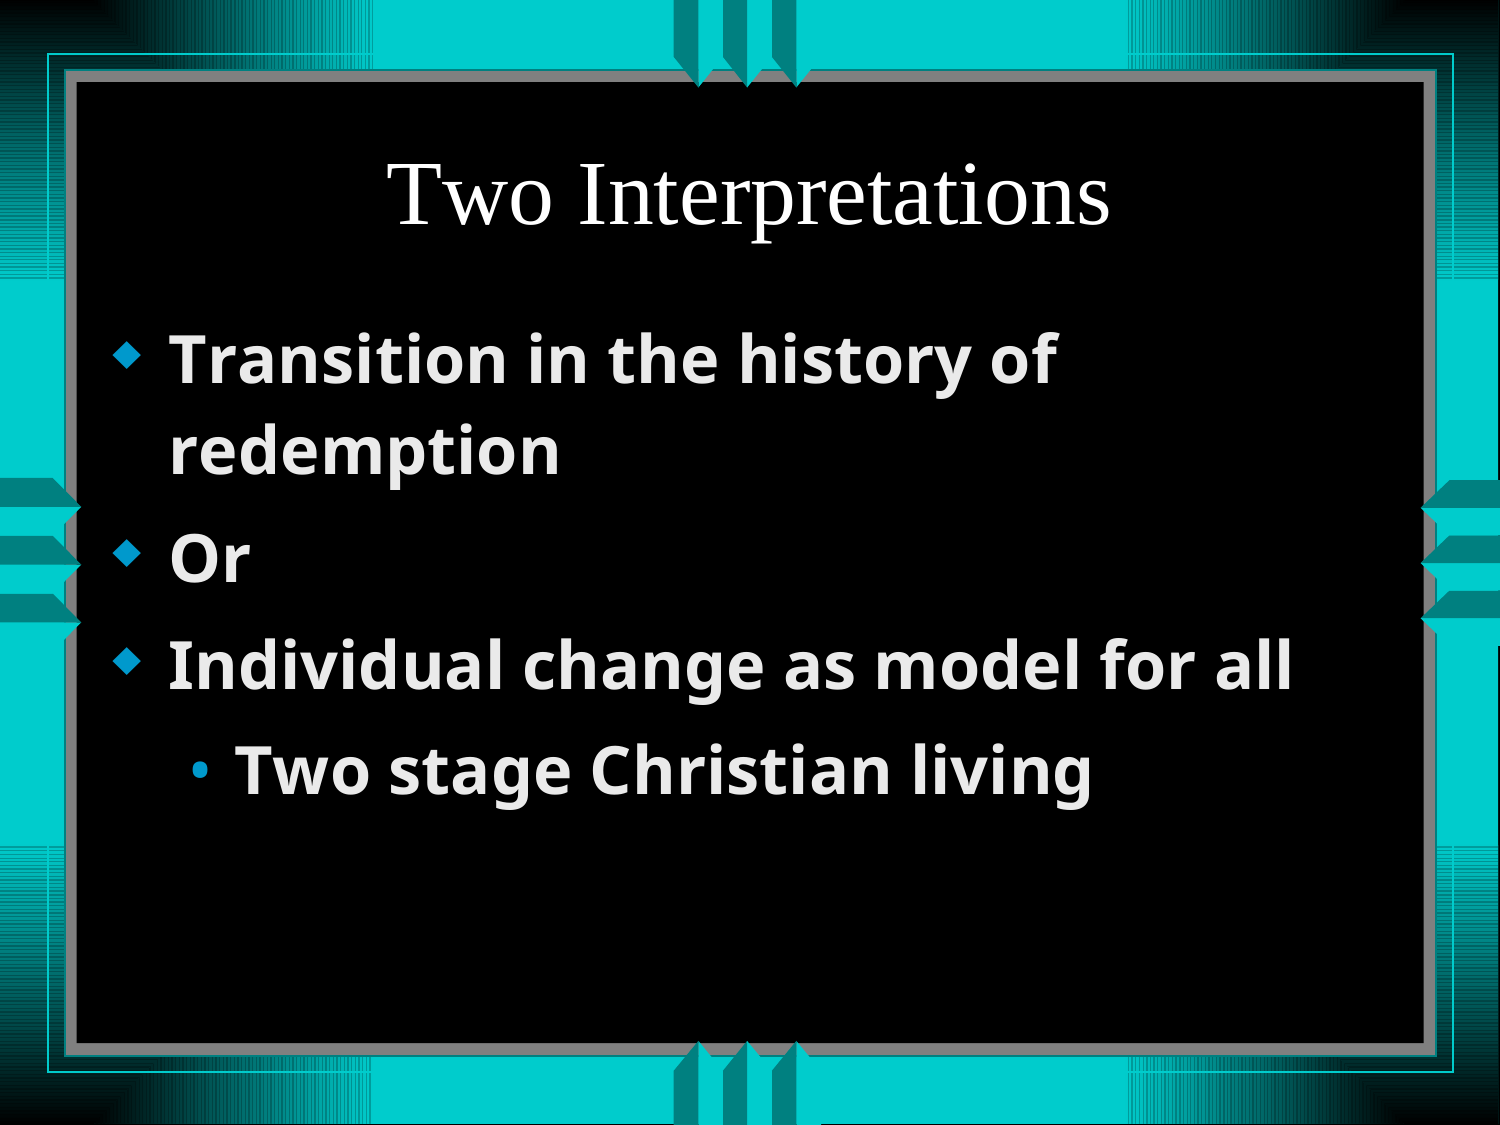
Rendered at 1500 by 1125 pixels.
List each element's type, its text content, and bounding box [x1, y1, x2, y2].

title Two Interpretations [112, 99, 1388, 288]
list Transition in the history of redemption Or Individual change as model for all Two stage Christian living [112, 312, 1388, 1008]
